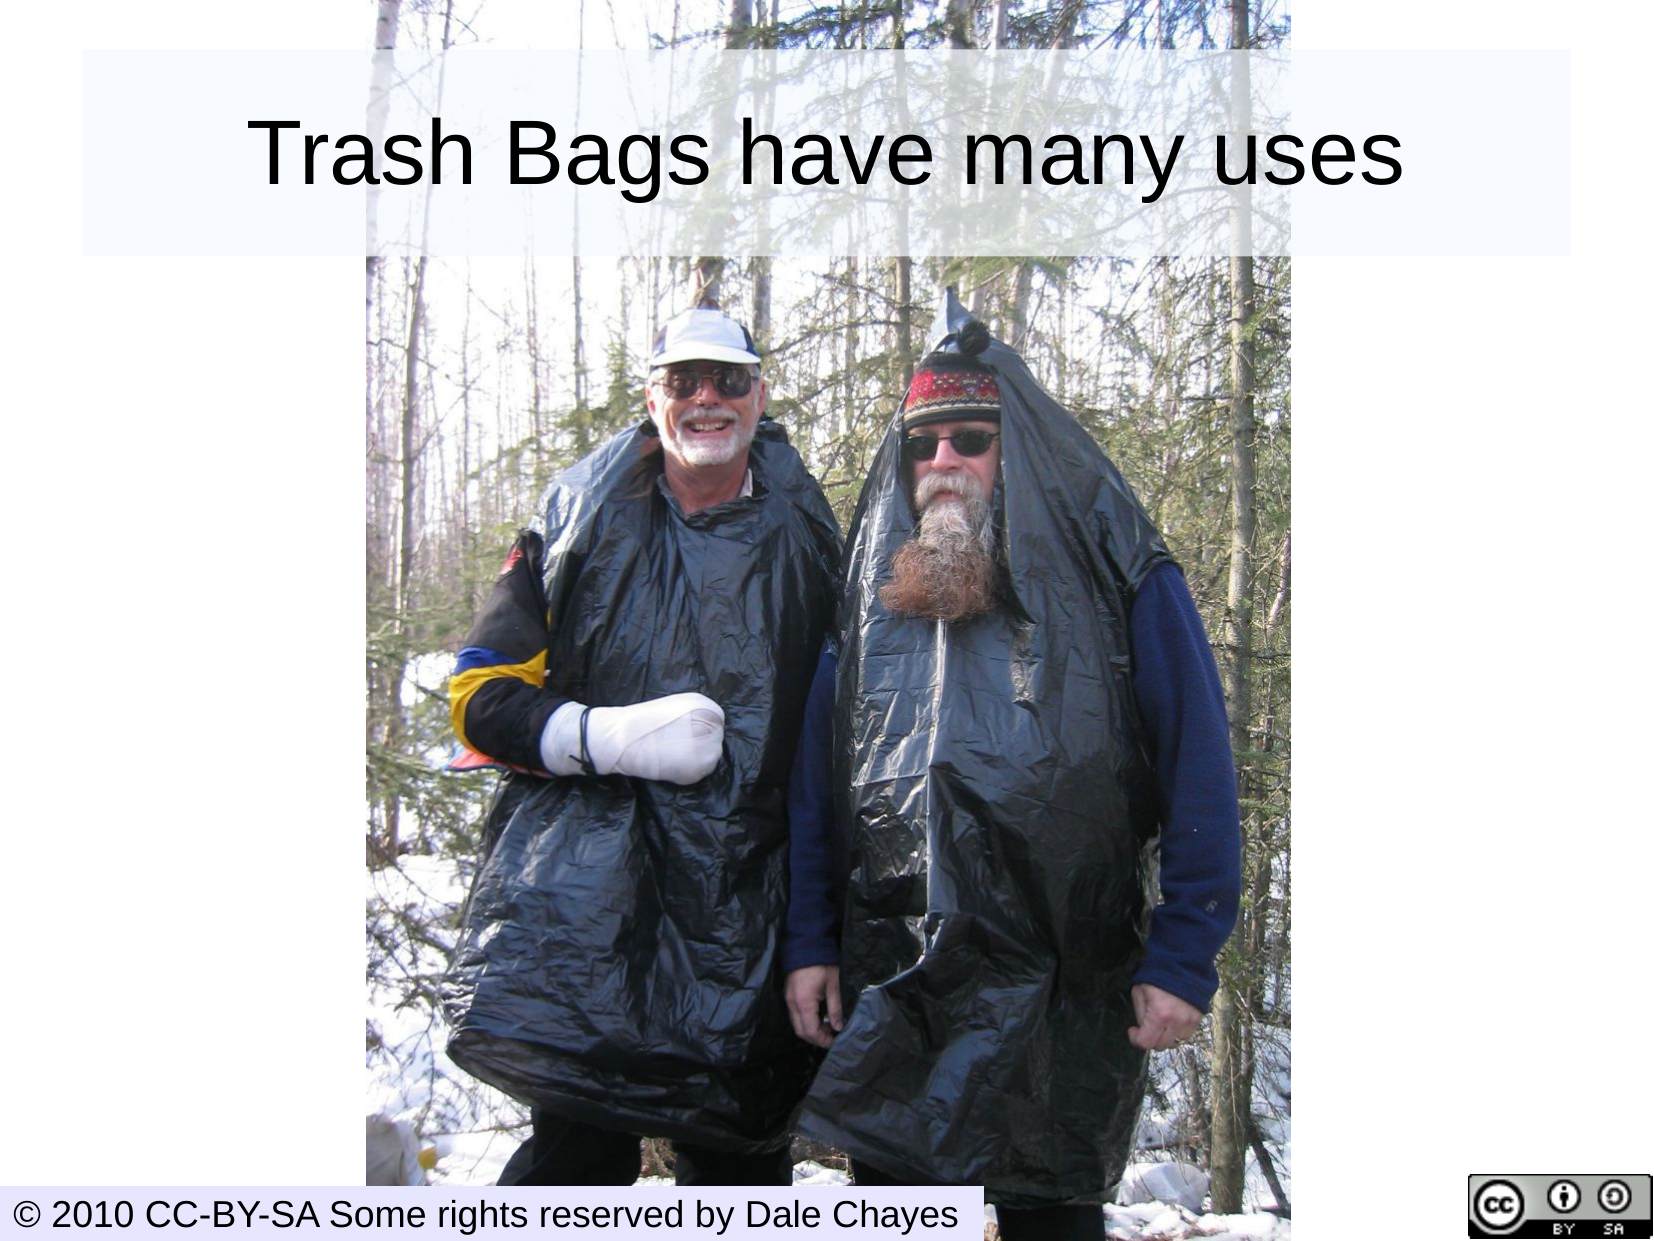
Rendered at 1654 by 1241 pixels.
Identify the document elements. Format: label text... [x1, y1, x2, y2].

text_box © 2010 CC-BY-SA Some rights reserved by Dale Chayes [0, 1186, 984, 1241]
picture [1468, 1174, 1653, 1239]
title Trash Bags have many uses [82, 49, 1571, 257]
picture [366, 0, 1291, 49]
picture [366, 257, 1291, 1241]
